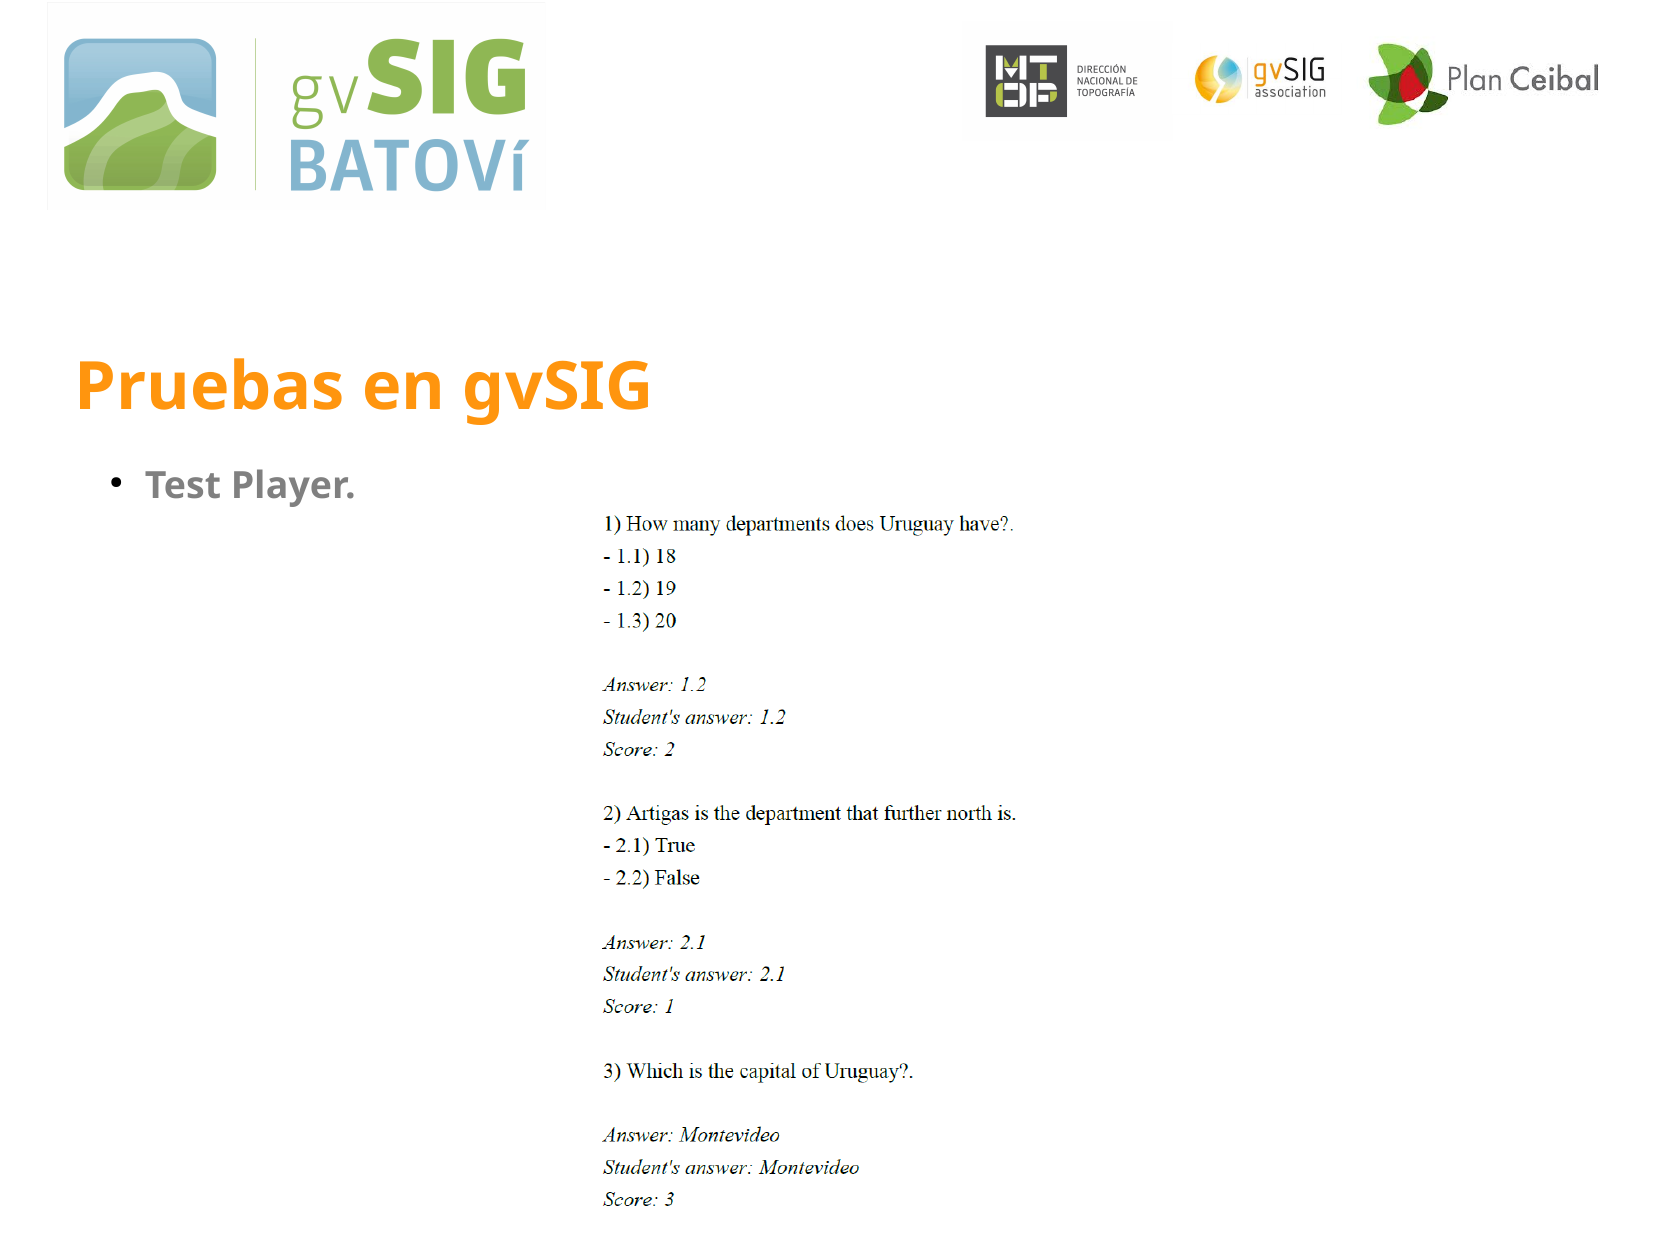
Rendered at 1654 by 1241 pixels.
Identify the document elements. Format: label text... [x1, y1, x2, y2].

list Pruebas en gvSIG Test Player. [74, 338, 1563, 817]
picture [962, 21, 1342, 141]
picture [602, 817, 1016, 1209]
picture [1343, 23, 1626, 142]
